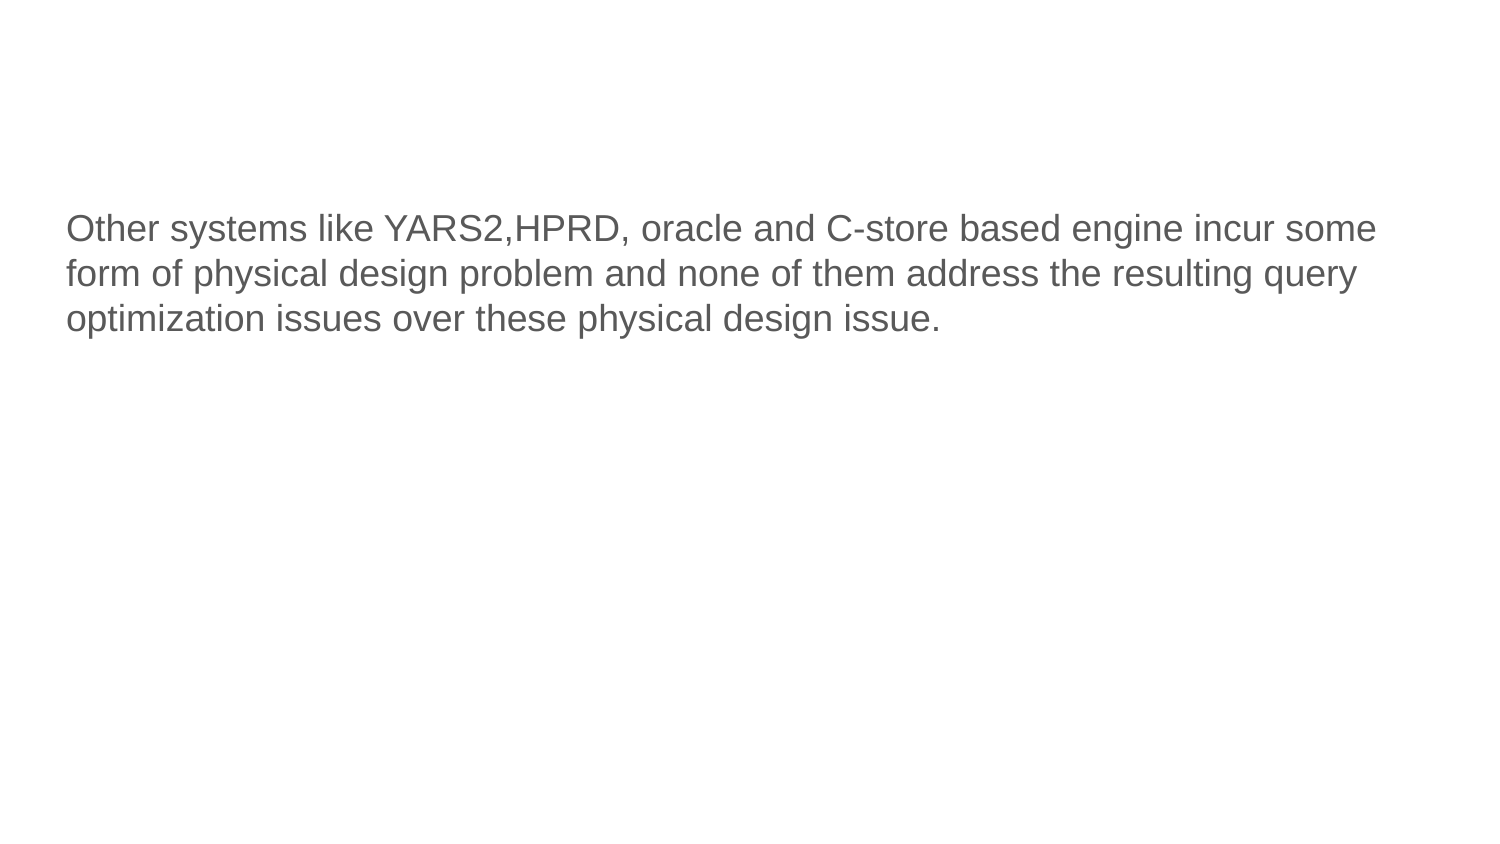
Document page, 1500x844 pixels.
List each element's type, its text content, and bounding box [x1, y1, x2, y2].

list Other systems like YARS2,HPRD, oracle and C-store based engine incur some form of physical design problem and none of them address the resulting query optimization issues over these physical design issue. [51, 189, 1449, 750]
